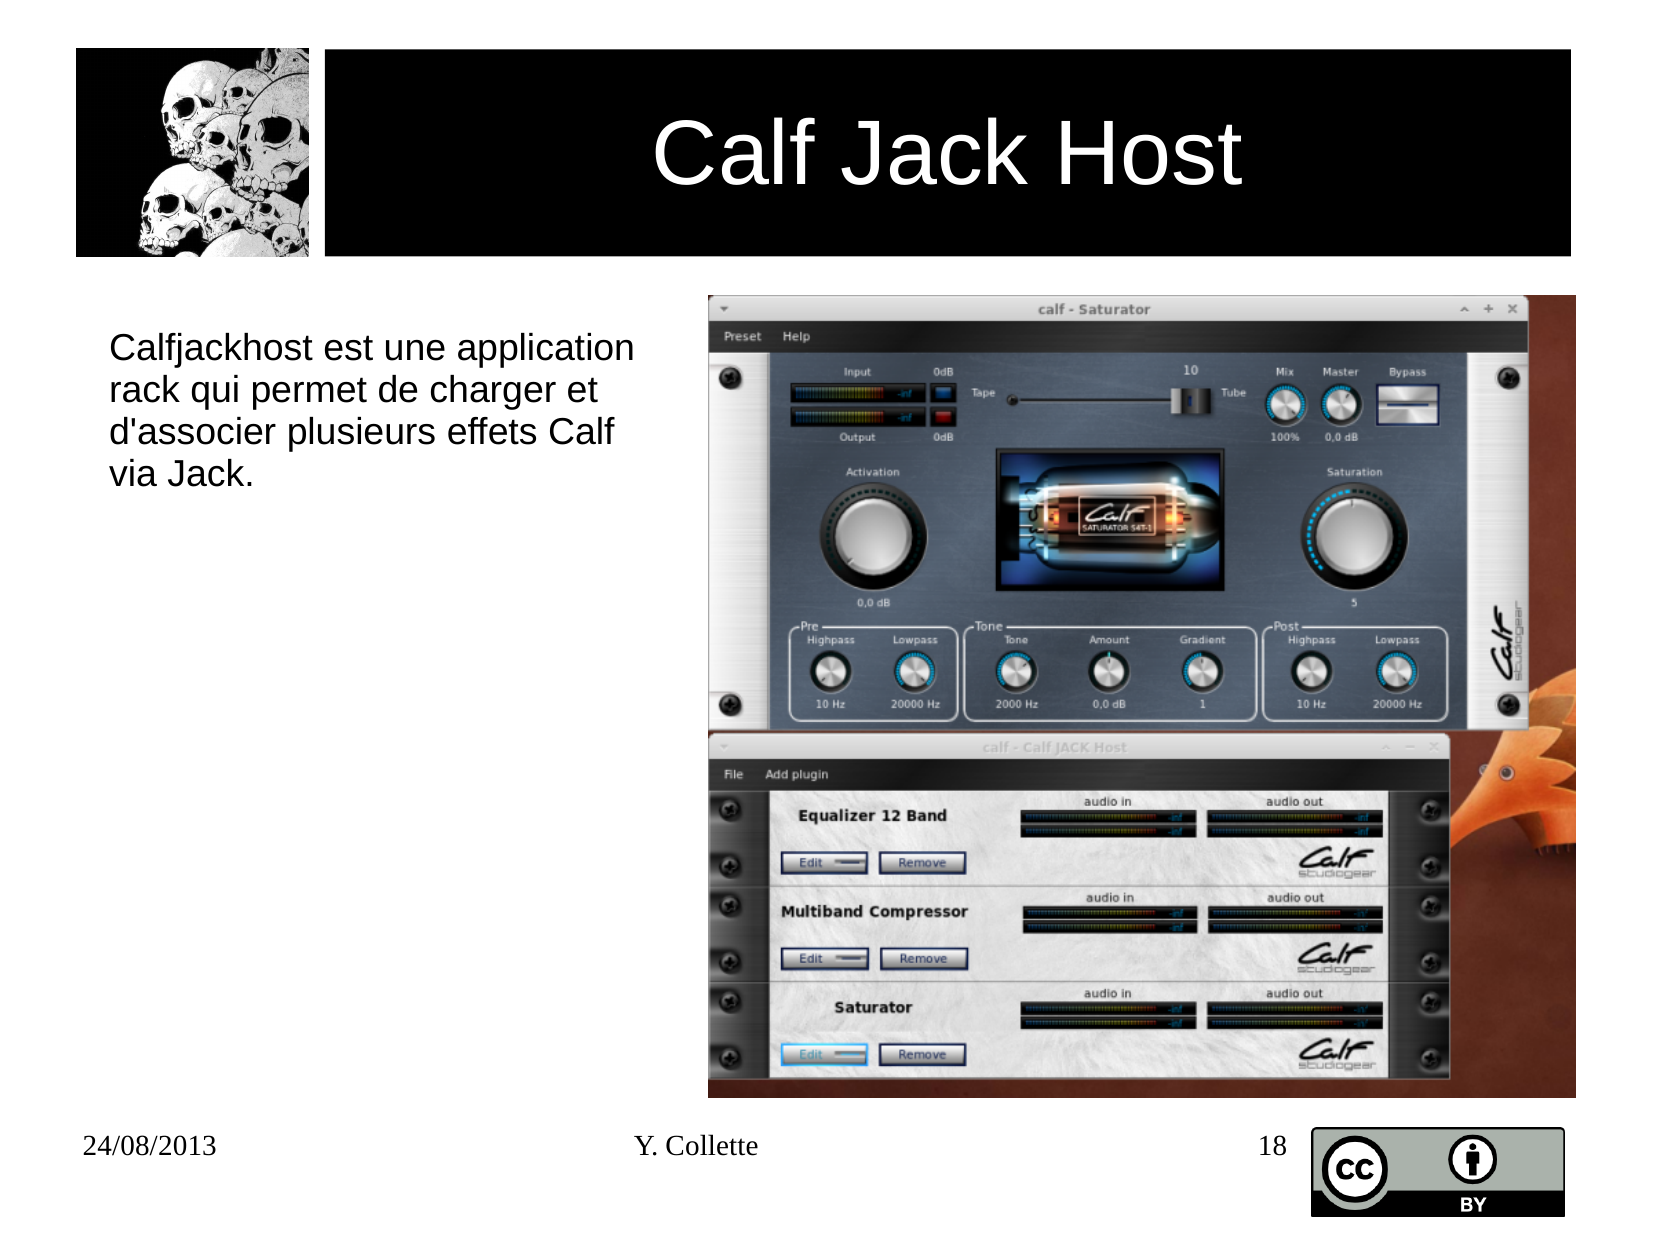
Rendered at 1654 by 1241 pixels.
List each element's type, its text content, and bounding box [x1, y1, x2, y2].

picture [708, 295, 1576, 1098]
picture [76, 48, 309, 257]
text_box Calfjackhost est une application rack qui permet de charger et d'associer plusieurs effets Calf via Jack. [94, 318, 686, 502]
picture [1311, 1127, 1565, 1217]
title Calf Jack Host [324, 49, 1571, 257]
